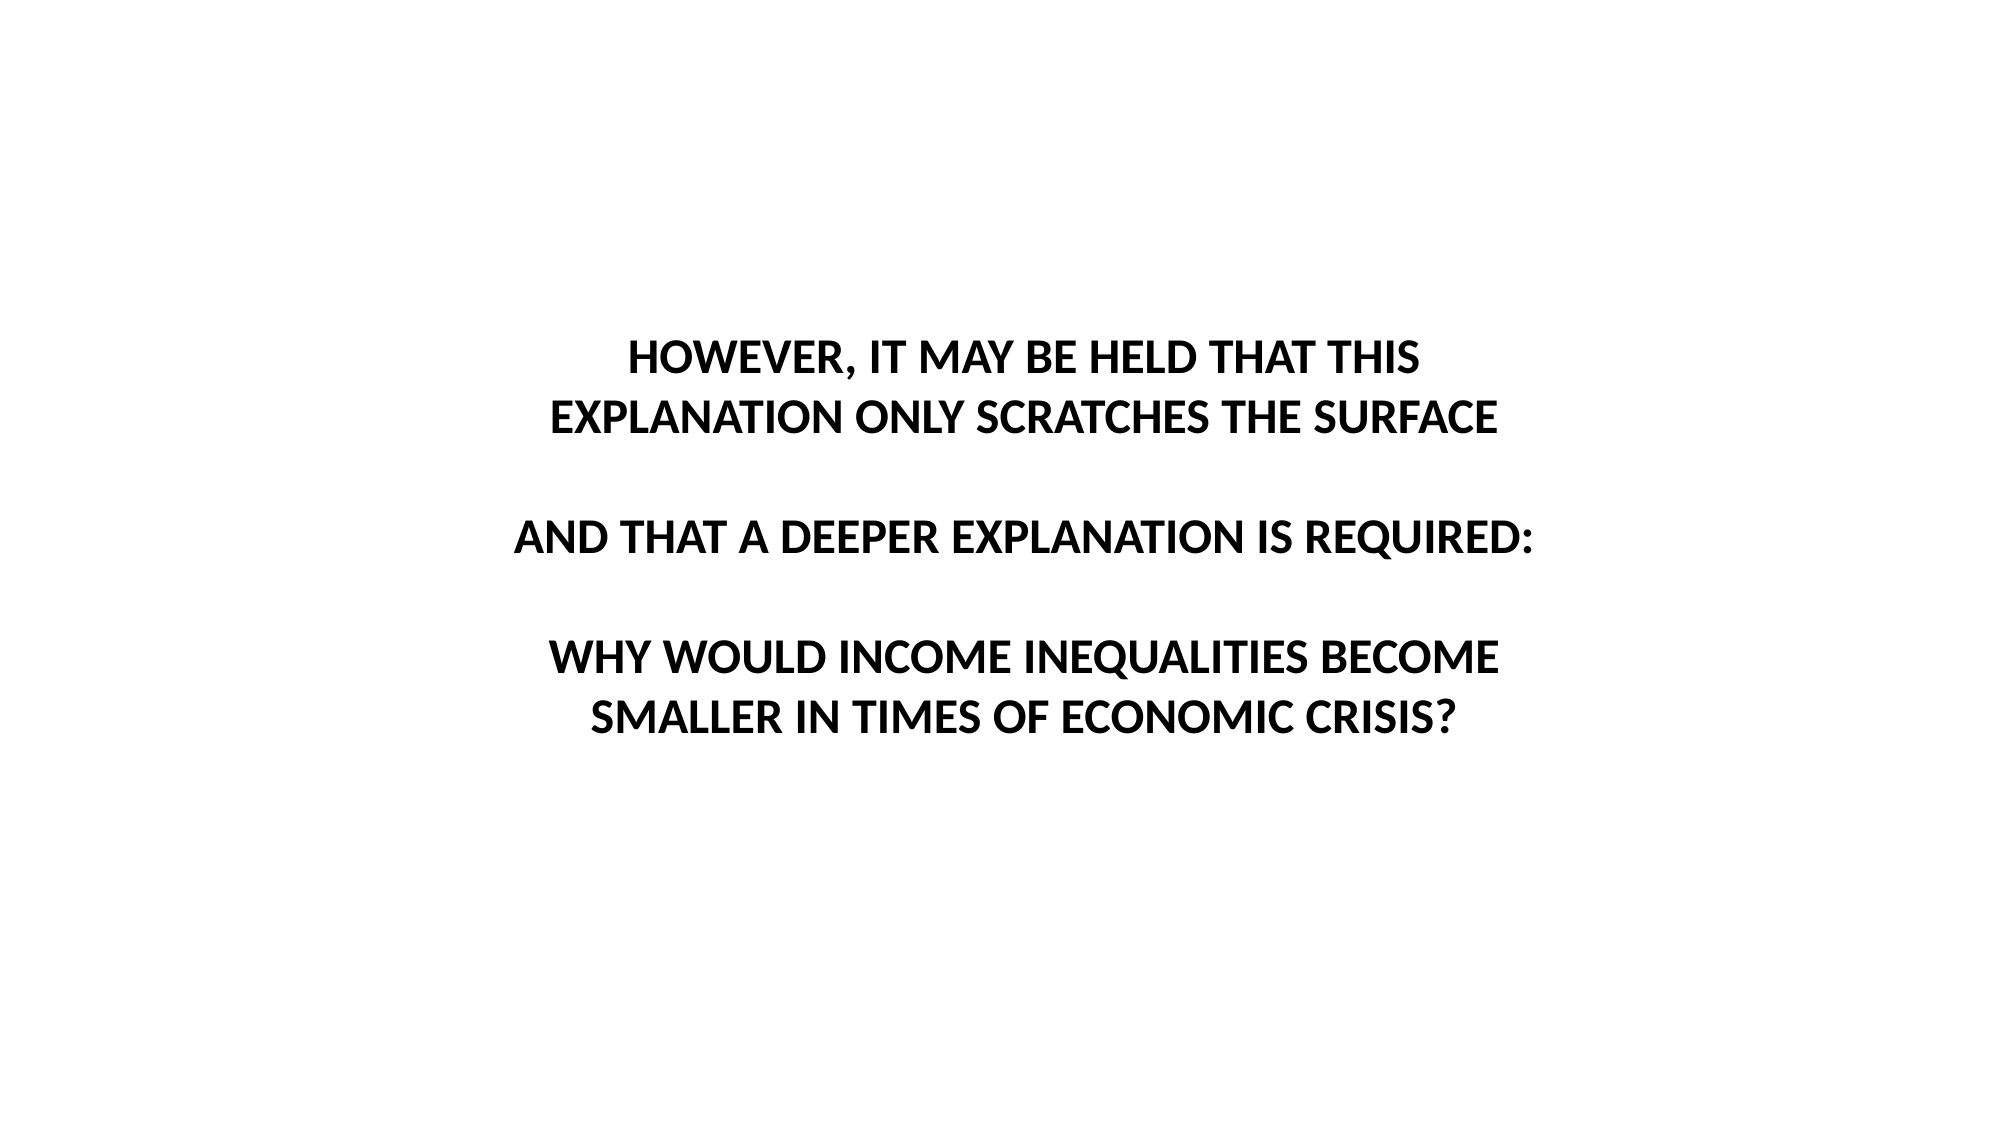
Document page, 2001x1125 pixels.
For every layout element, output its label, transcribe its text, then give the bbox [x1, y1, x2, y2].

text_box HOWEVER, IT MAY BE HELD THAT THIS EXPLANATION ONLY SCRATCHES THE SURFACE AND THAT A DEEPER EXPLANATION IS REQUIRED: WHY WOULD INCOME INEQUALITIES BECOME SMALLER IN TIMES OF ECONOMIC CRISIS? [488, 316, 1561, 756]
